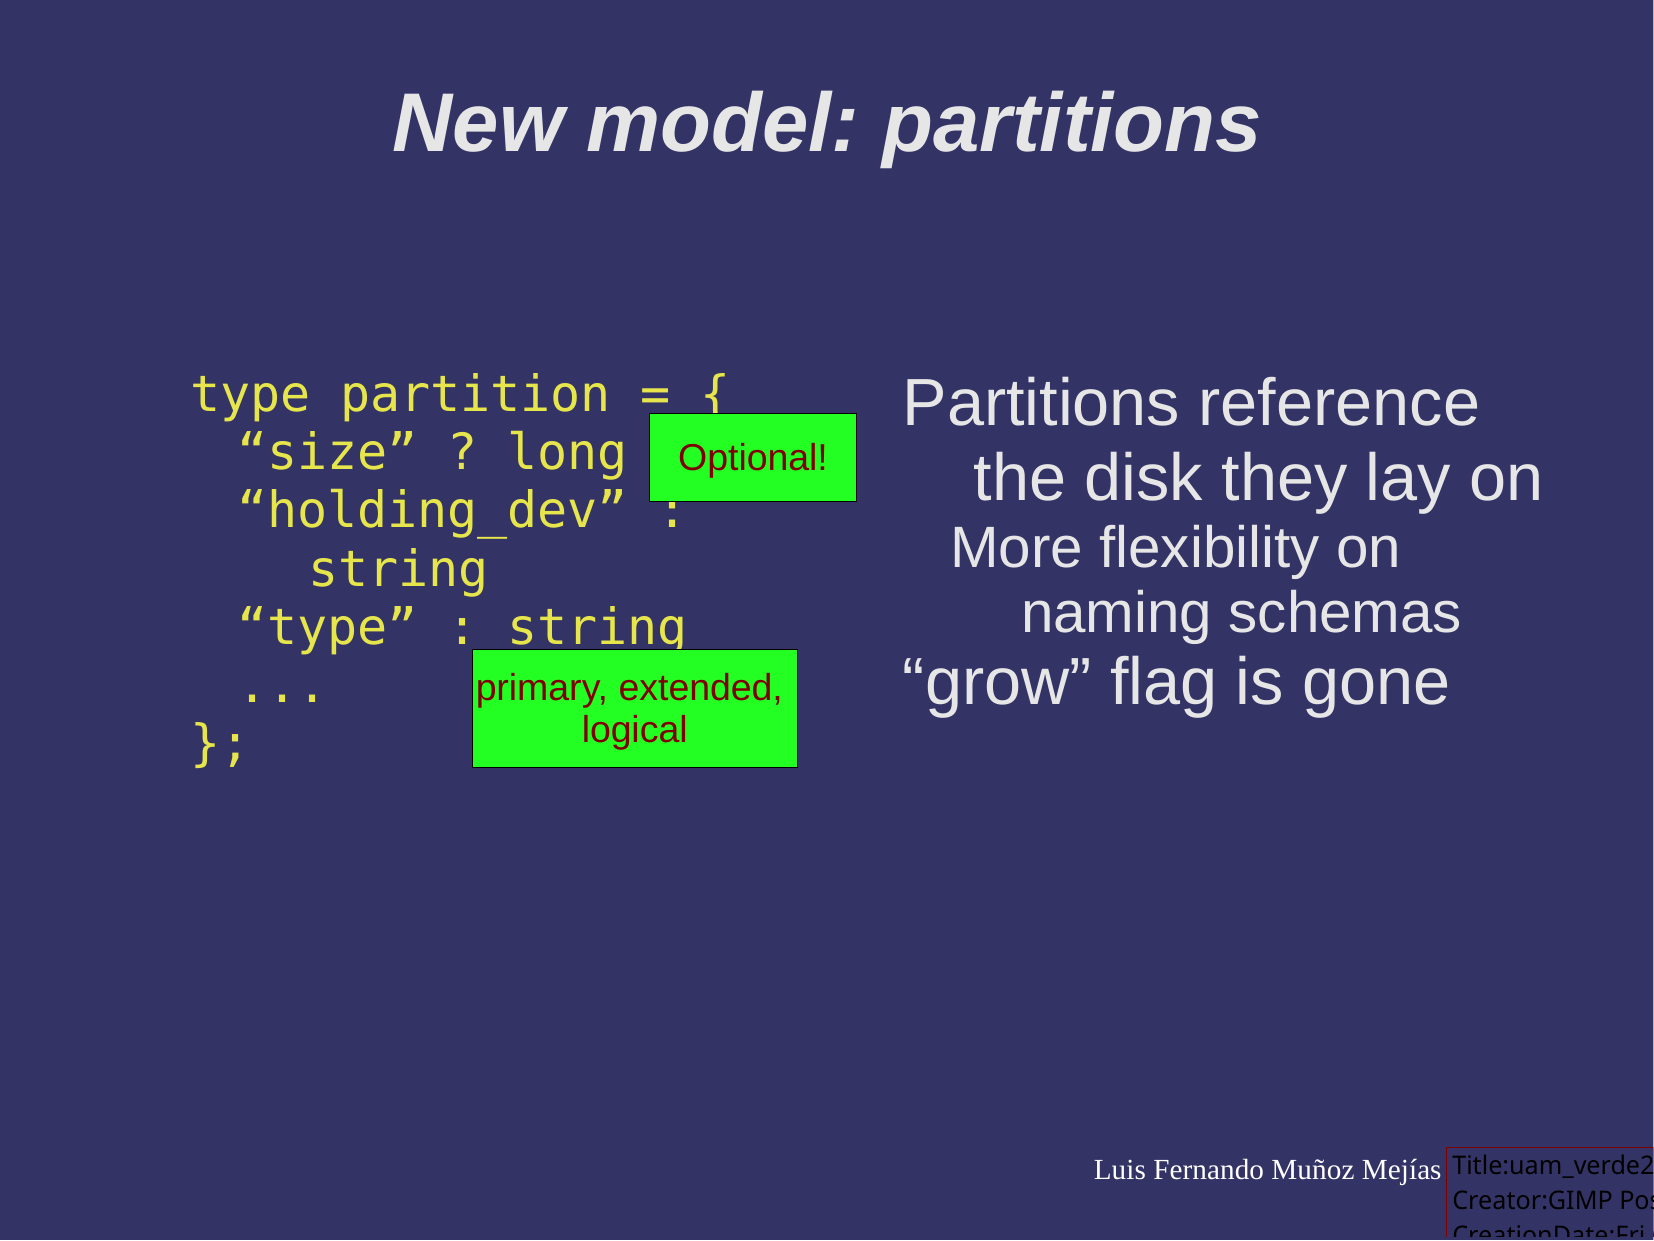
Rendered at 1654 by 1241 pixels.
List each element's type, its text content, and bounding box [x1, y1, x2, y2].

title New model: partitions [121, 19, 1534, 227]
text_box primary, extended, logical [472, 649, 798, 768]
text_box Optional! [649, 413, 857, 502]
list Partitions reference the disk they lay on More flexibility on naming schemas “grow” flag is gone [891, 364, 1570, 1147]
list type partition = { “size” ? long “holding_dev” : string “type” : string ... }; [178, 364, 858, 1147]
